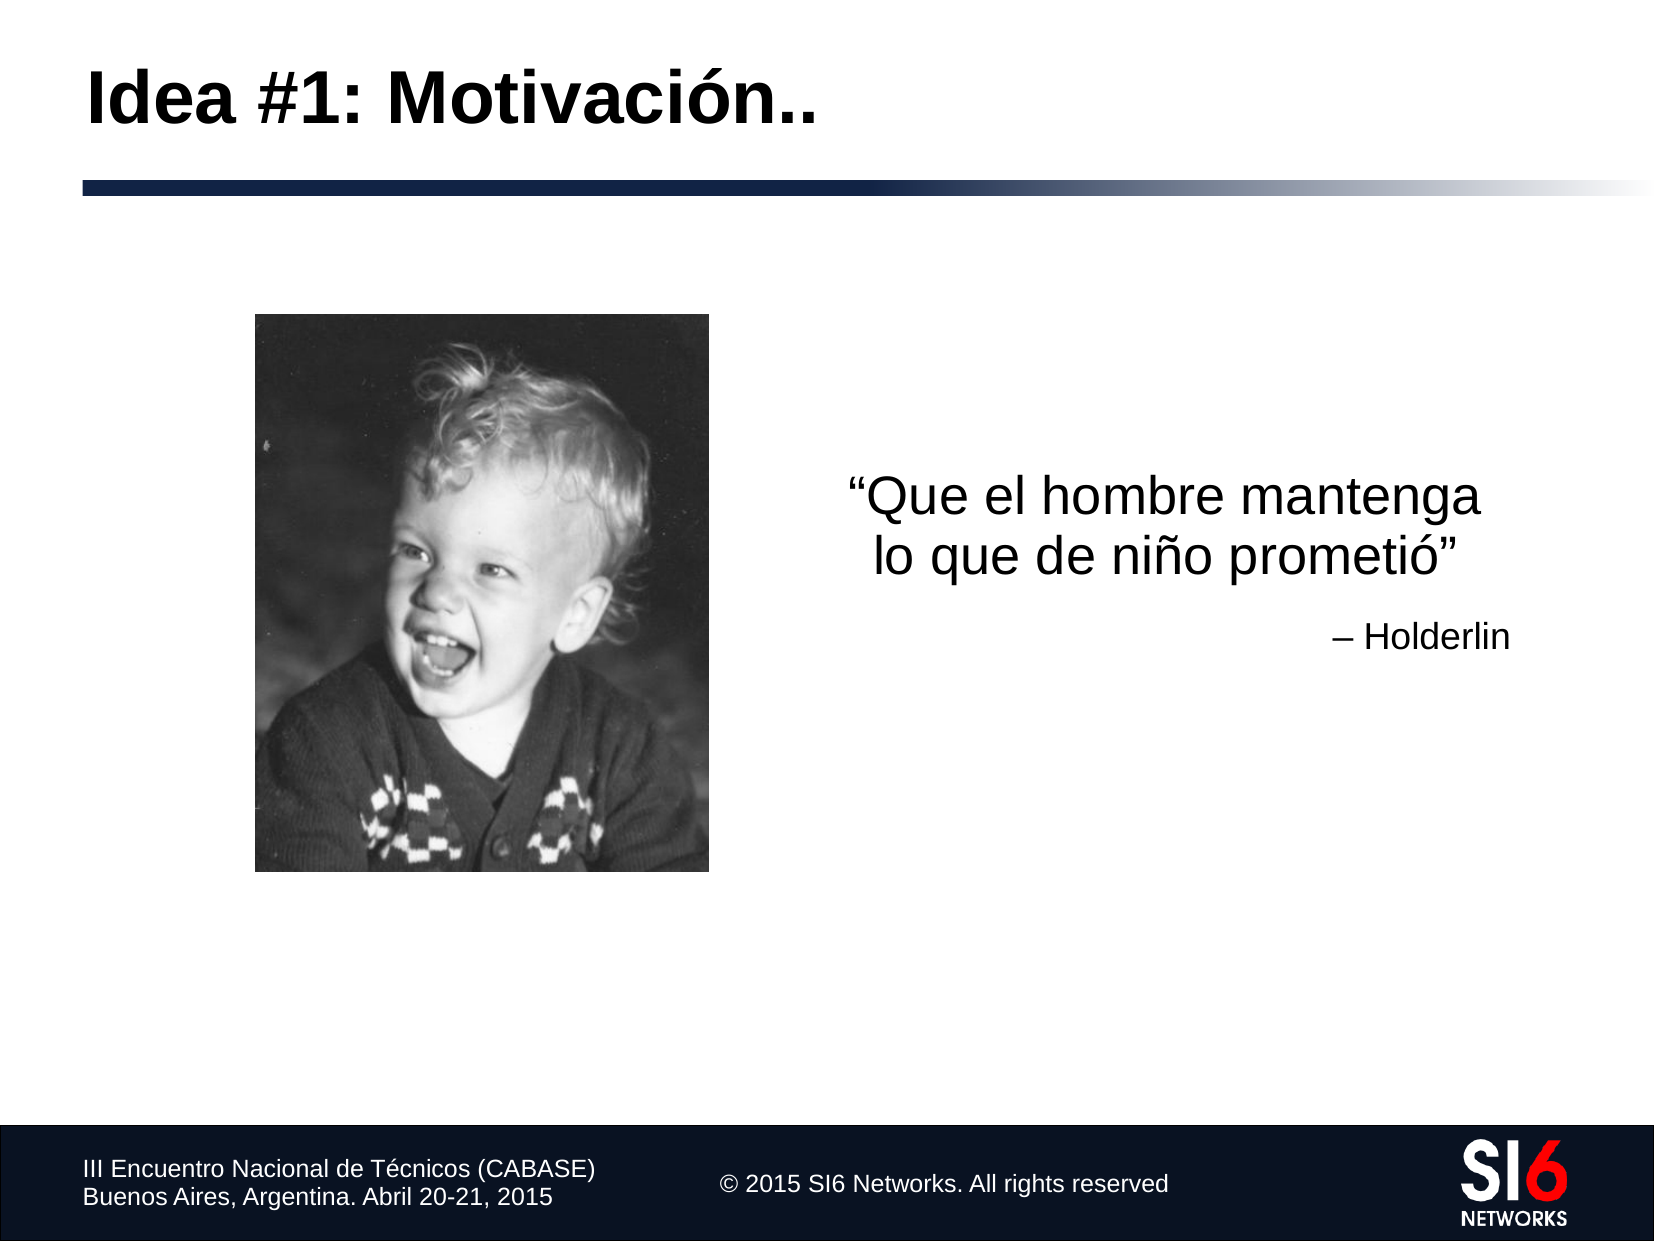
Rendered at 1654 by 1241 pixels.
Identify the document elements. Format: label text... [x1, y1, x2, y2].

list “Que el hombre mantenga lo que de niño prometió” – Holderlin [750, 375, 1511, 752]
title Idea #1: Motivación.. [86, 30, 1576, 166]
picture [255, 314, 709, 872]
picture [1461, 1139, 1567, 1226]
